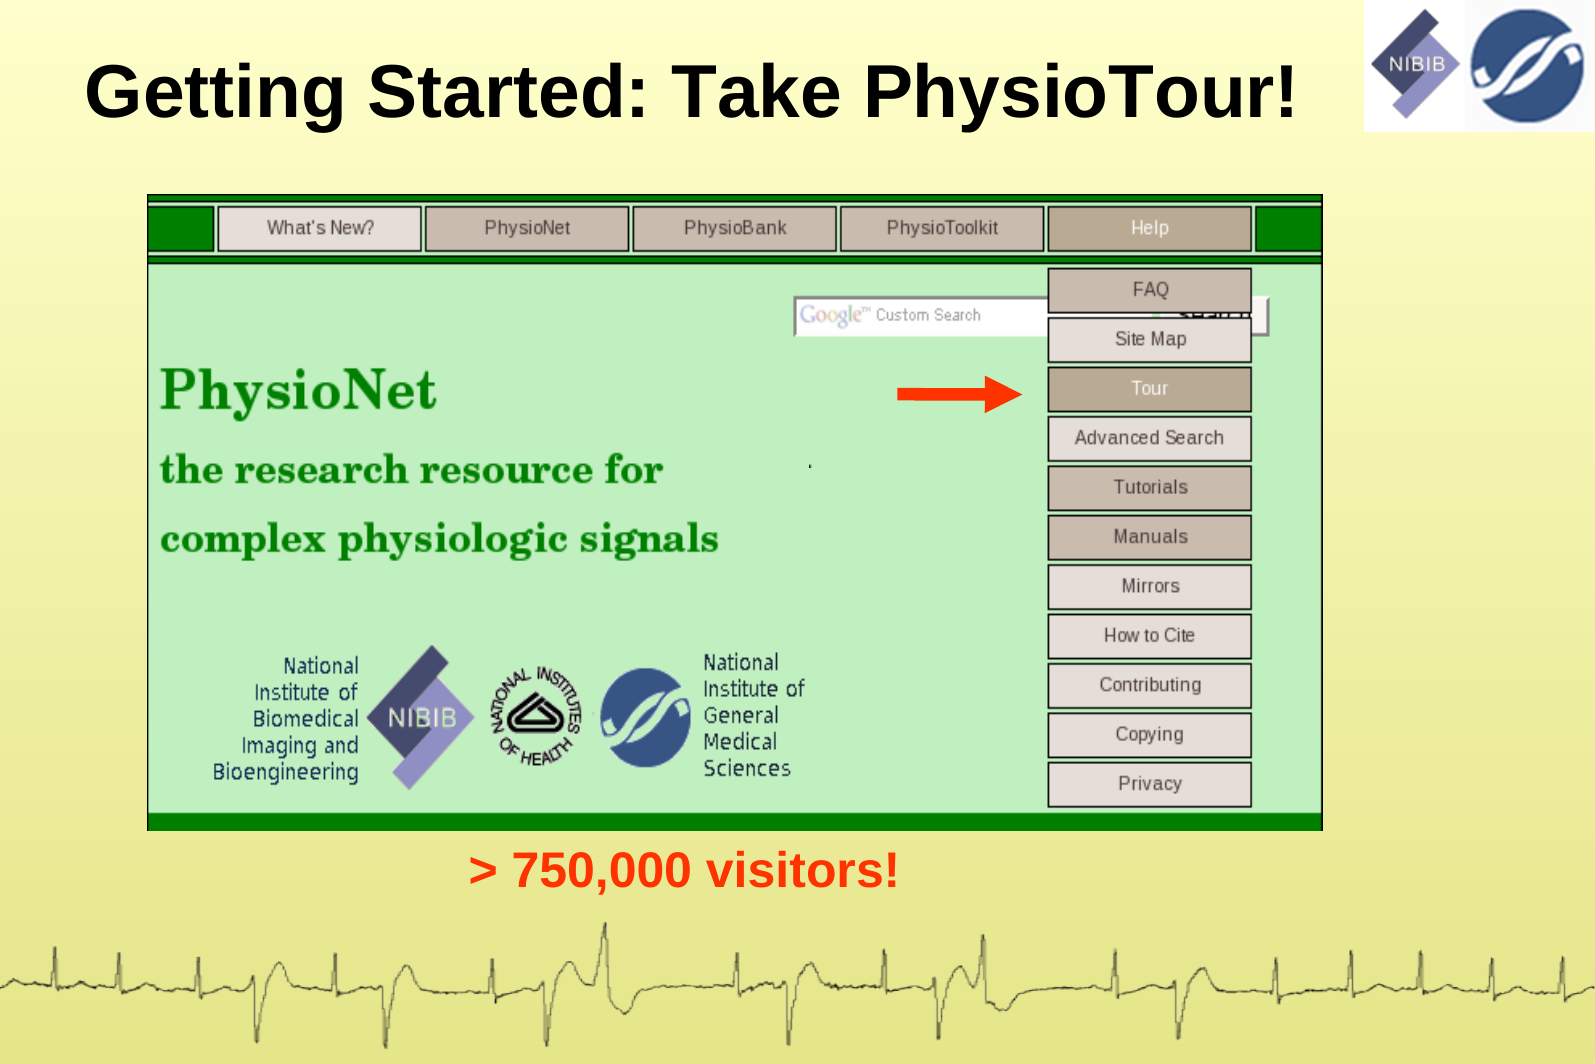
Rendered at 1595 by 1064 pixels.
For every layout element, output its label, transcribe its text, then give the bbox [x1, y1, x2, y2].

text_box Getting Started: Take PhysioTour! [71, 56, 1448, 289]
picture [0, 913, 1595, 1064]
picture [147, 194, 1323, 831]
text_box > 750,000 visitors! [334, 844, 1035, 905]
picture [1364, 0, 1595, 132]
